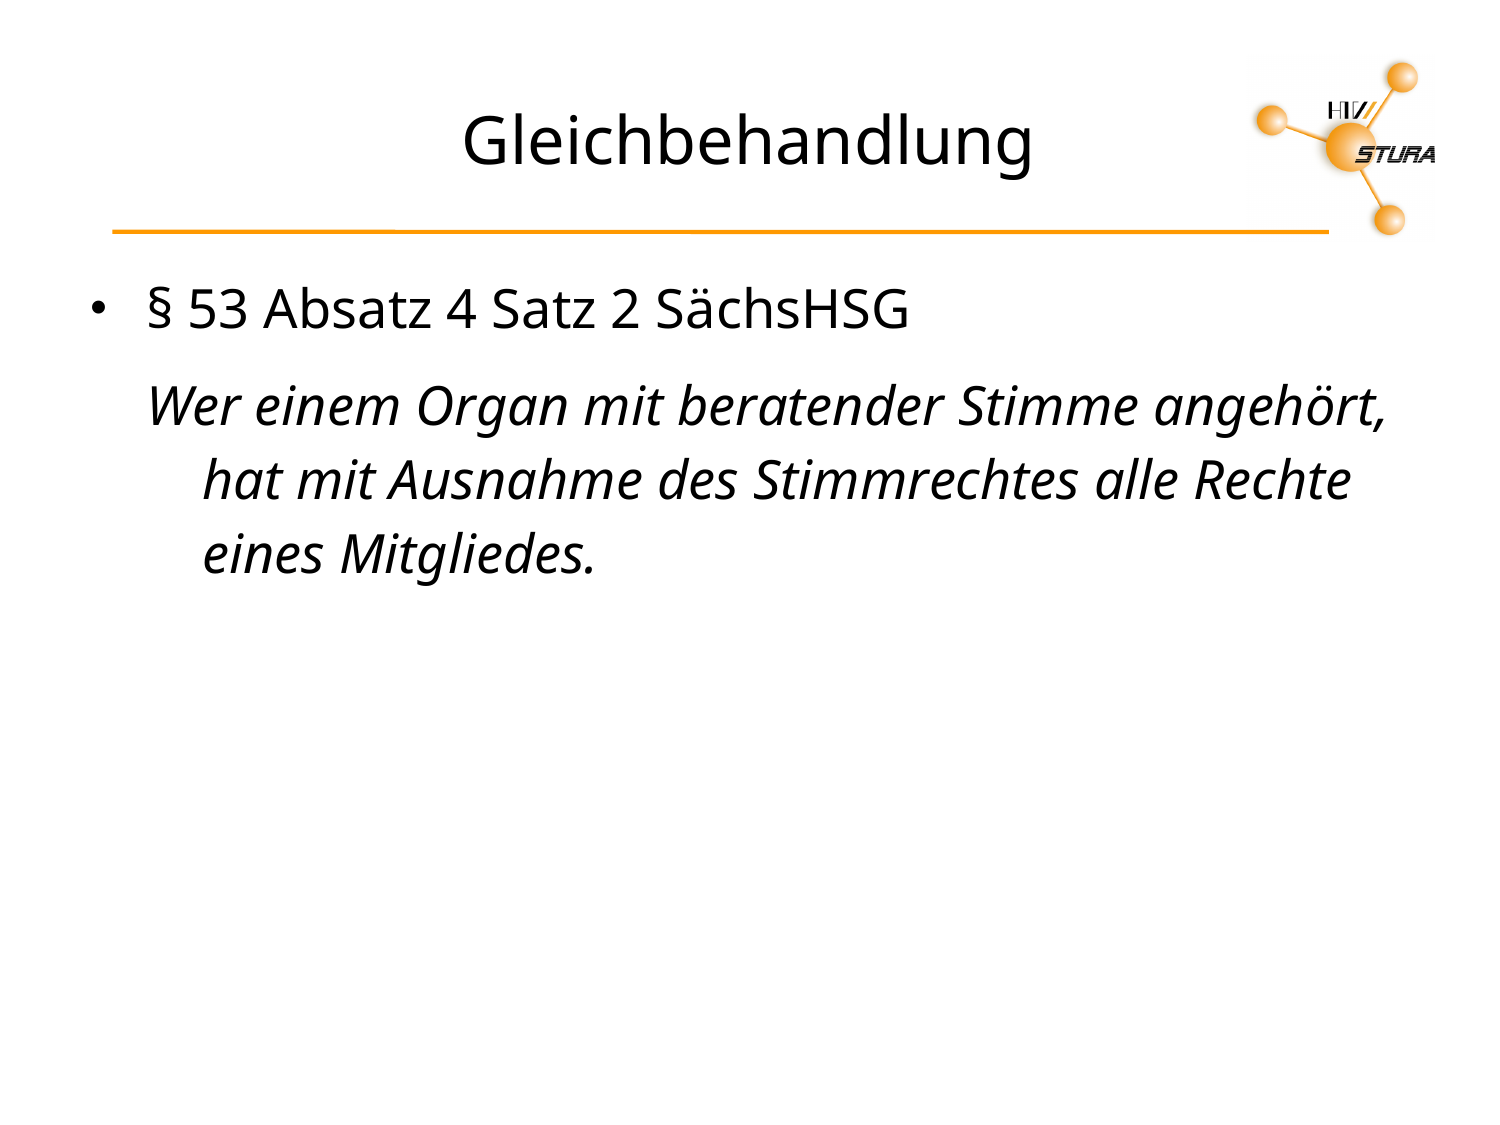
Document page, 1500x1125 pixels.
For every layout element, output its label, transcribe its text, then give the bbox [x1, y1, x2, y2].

list § 53 Absatz 4 Satz 2 SächsHSG Wer einem Organ mit beratender Stimme angehört, hat mit Ausnahme des Stimmrechtes alle Rechte eines Mitgliedes. [75, 262, 1426, 1063]
picture [1246, 54, 1435, 242]
title Gleichbehandlung [74, 45, 1424, 233]
